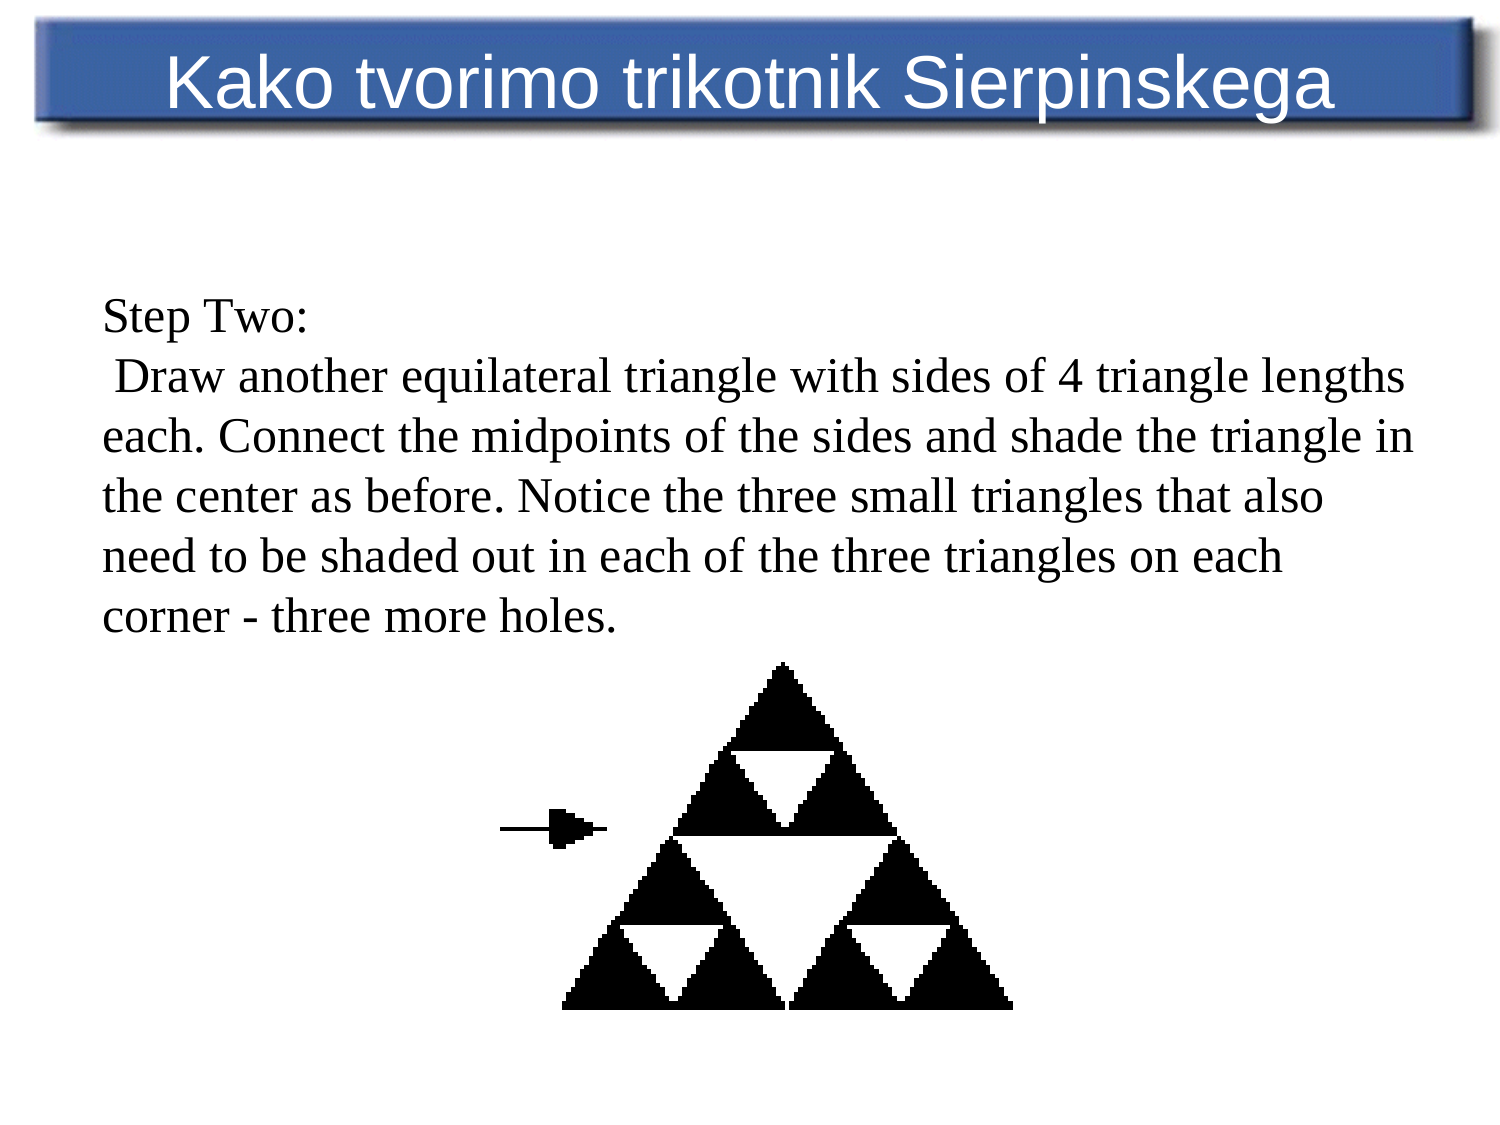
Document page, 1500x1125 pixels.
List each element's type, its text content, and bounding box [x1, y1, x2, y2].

title Kako tvorimo trikotnik Sierpinskega [75, 26, 1426, 132]
text_box Step Two: Draw another equilateral triangle with sides of 4 triangle lengths each. Connect the midpoints of the sides and shade the triangle in the center as before. Notice the three small triangles that also need to be shaded out in each of the three triangles on each corner - three more holes. [87, 274, 1438, 651]
picture [500, 662, 1013, 1010]
picture [33, 14, 1500, 141]
